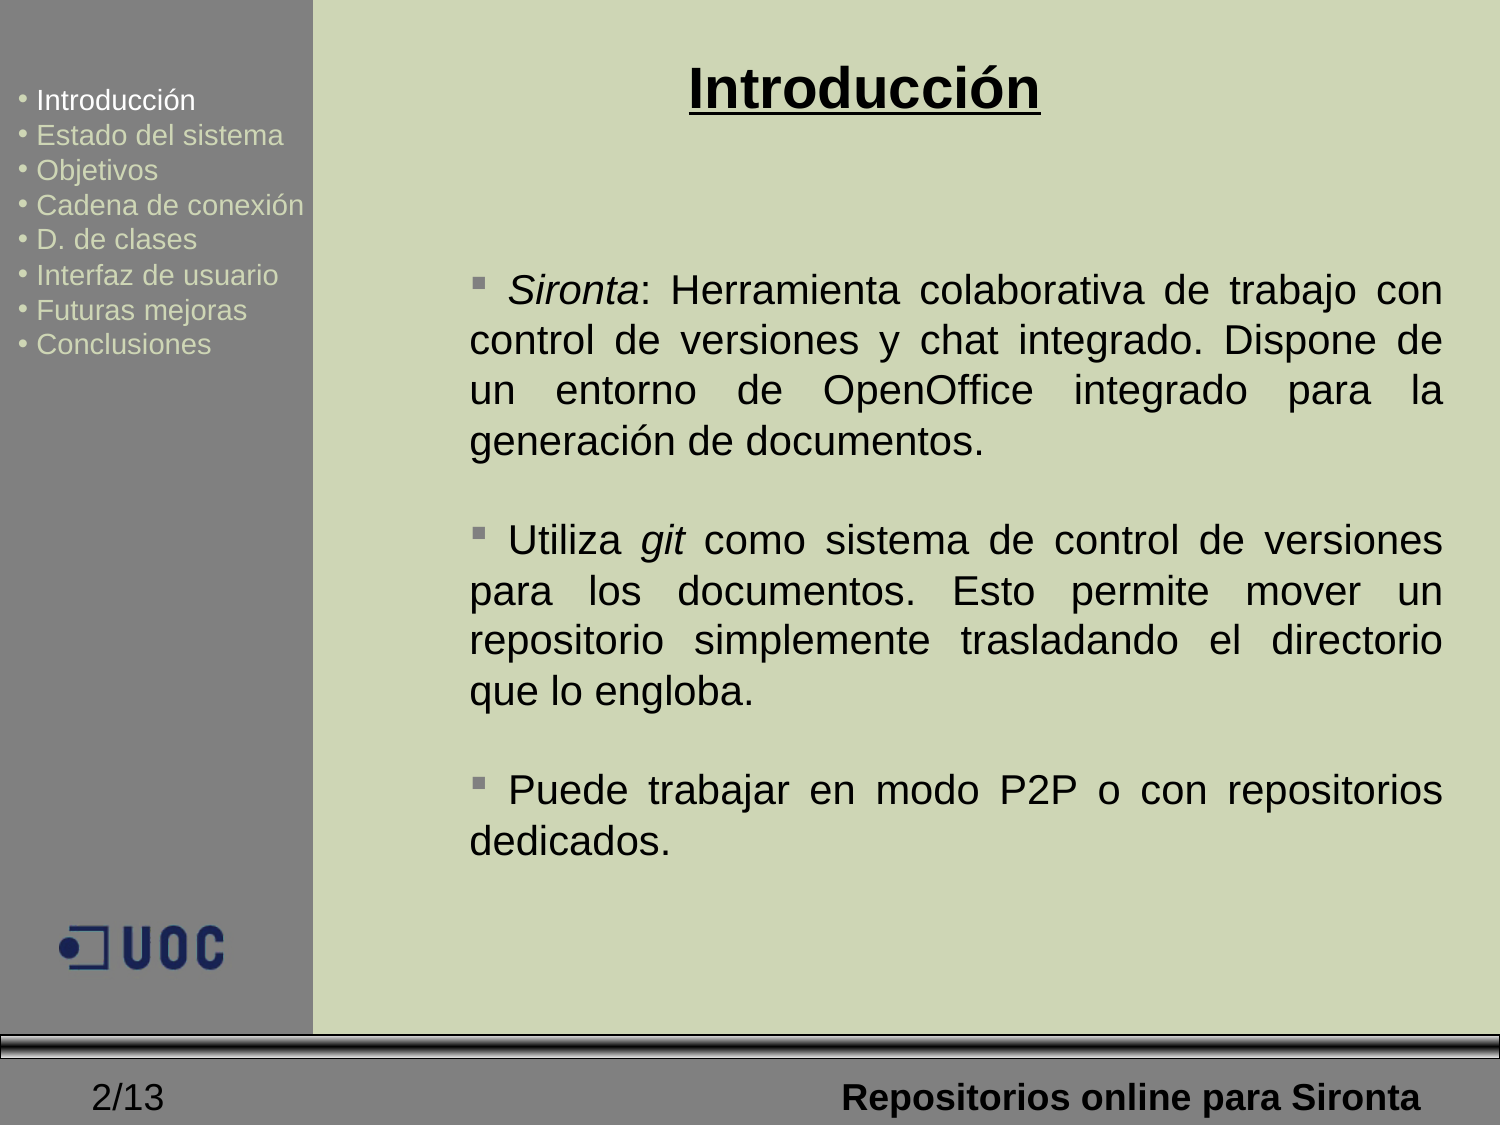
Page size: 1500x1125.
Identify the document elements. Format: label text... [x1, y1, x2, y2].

text_box [0, 0, 1500, 1059]
picture [59, 915, 237, 988]
text_box Sironta: Herramienta colaborativa de trabajo con control de versiones y chat integrado. Dispone de un entorno de OpenOffice integrado para la generación de documentos. Utiliza git como sistema de control de versiones para los documentos. Esto permite mover un repositorio simplemente trasladando el directorio que lo engloba. Puede trabajar en modo P2P o con repositorios dedicados. [454, 255, 1459, 922]
text_box Repositorios online para Sironta [826, 1064, 1500, 1125]
text_box Introducción Estado del sistema Objetivos Cadena de conexión D. de clases Interfaz de usuario Futuras mejoras Conclusiones [3, 73, 320, 439]
text_box Introducción [673, 42, 1057, 129]
